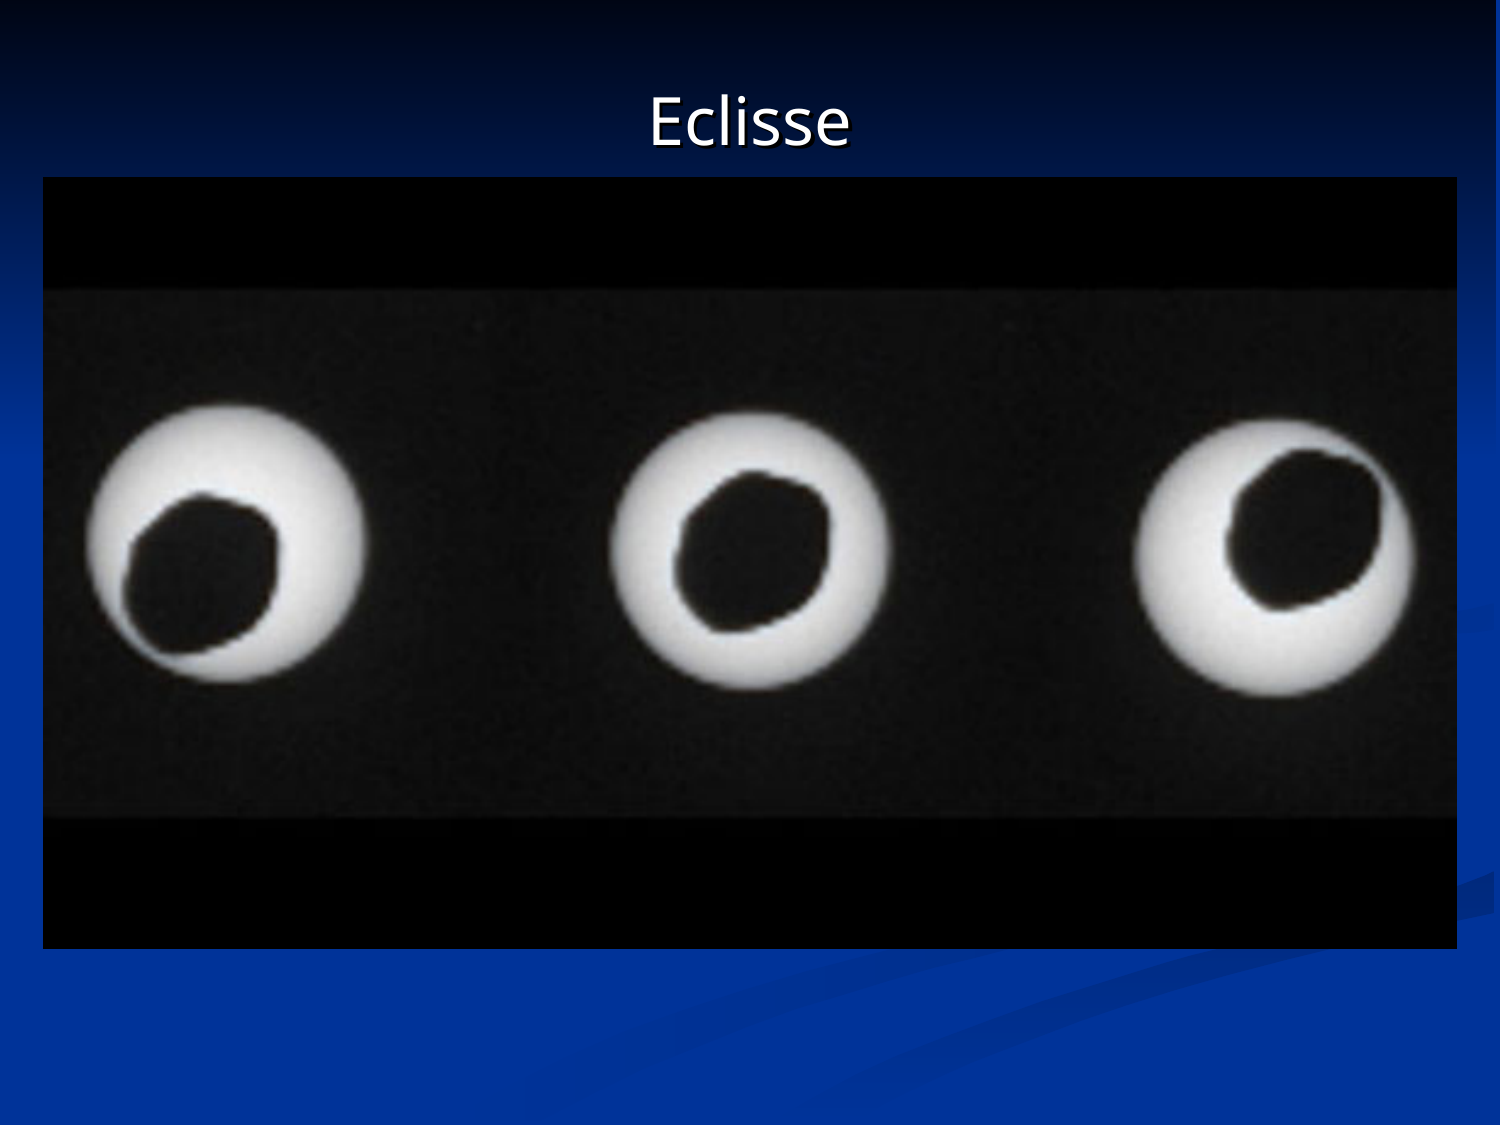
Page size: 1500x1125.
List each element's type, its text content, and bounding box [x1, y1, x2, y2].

text_box Eclisse [35, 70, 1465, 178]
picture [43, 177, 1457, 950]
